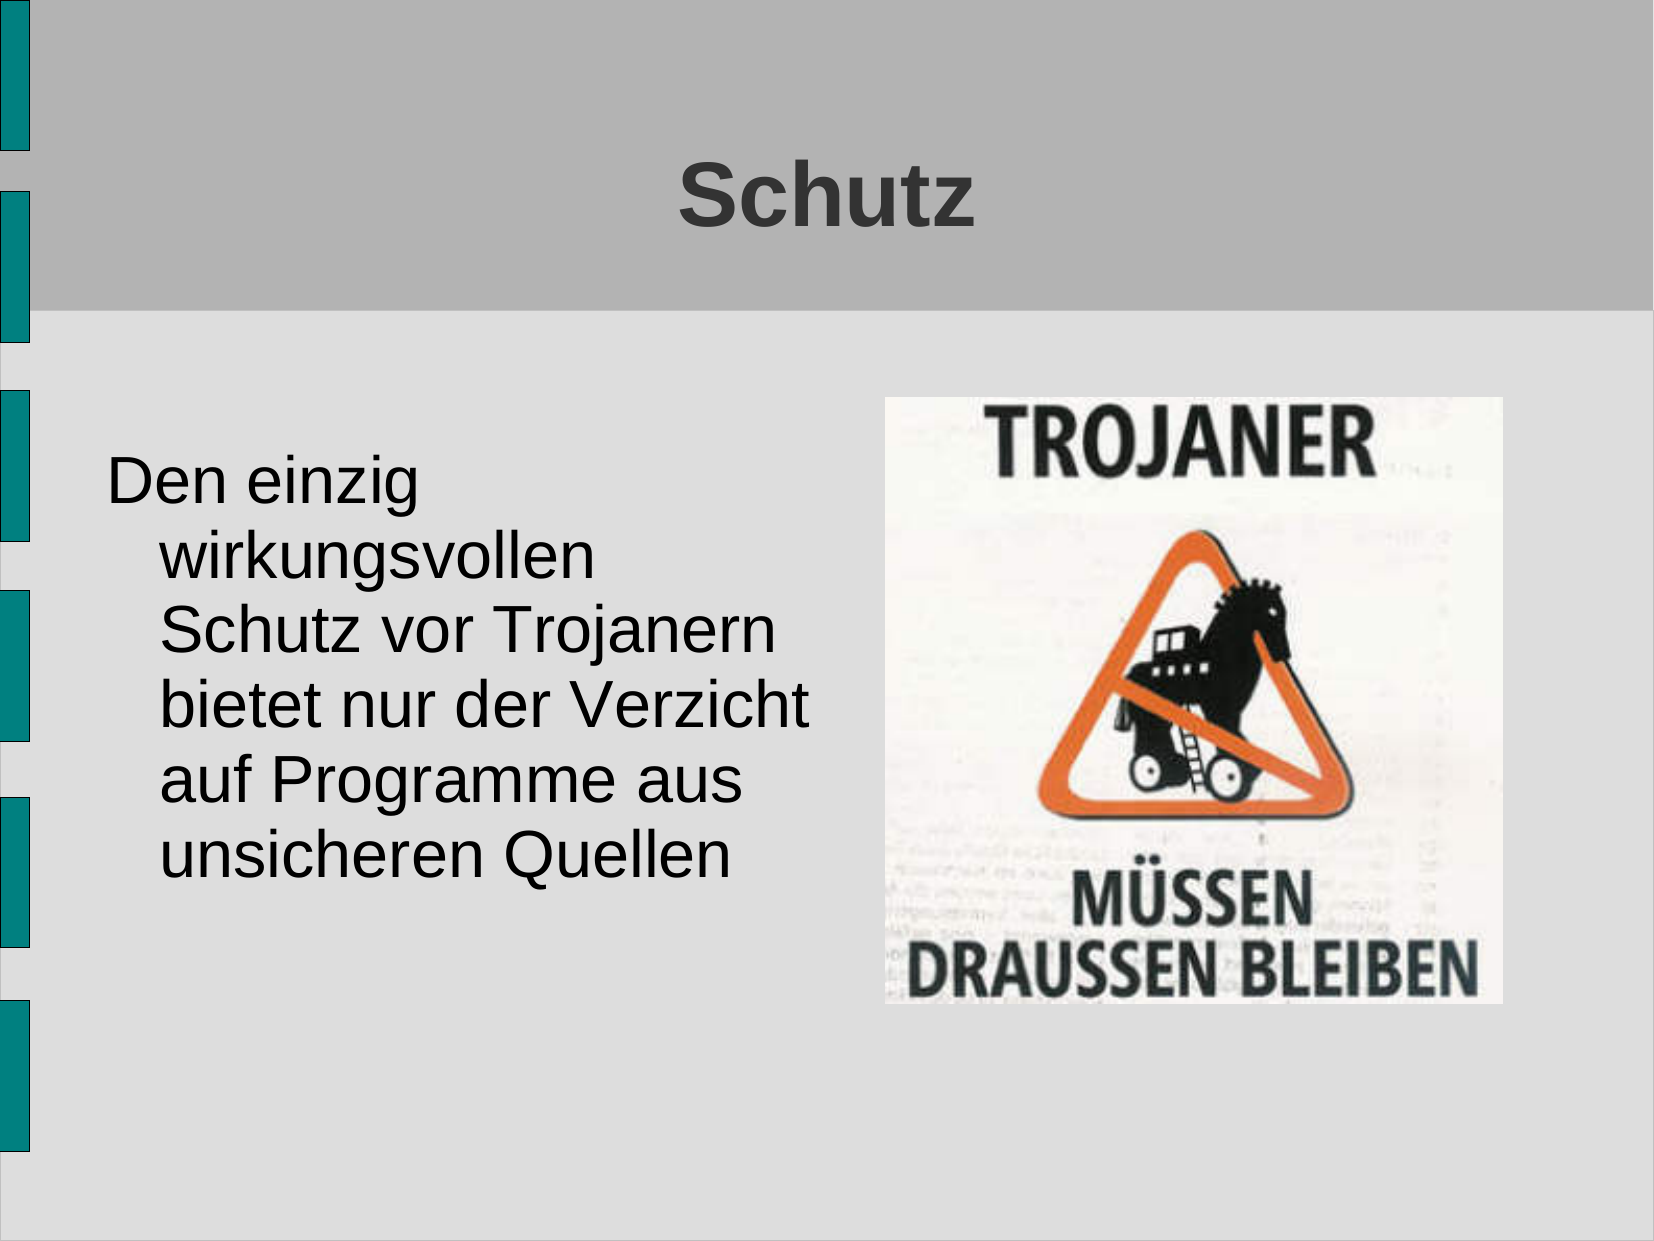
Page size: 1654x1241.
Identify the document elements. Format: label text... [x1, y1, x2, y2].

picture [885, 397, 1503, 1004]
title Schutz [121, 91, 1534, 299]
list Den einzig wirkungsvollen Schutz vor Trojanern bietet nur der Verzicht auf Programme aus unsicheren Quellen [88, 442, 815, 1241]
